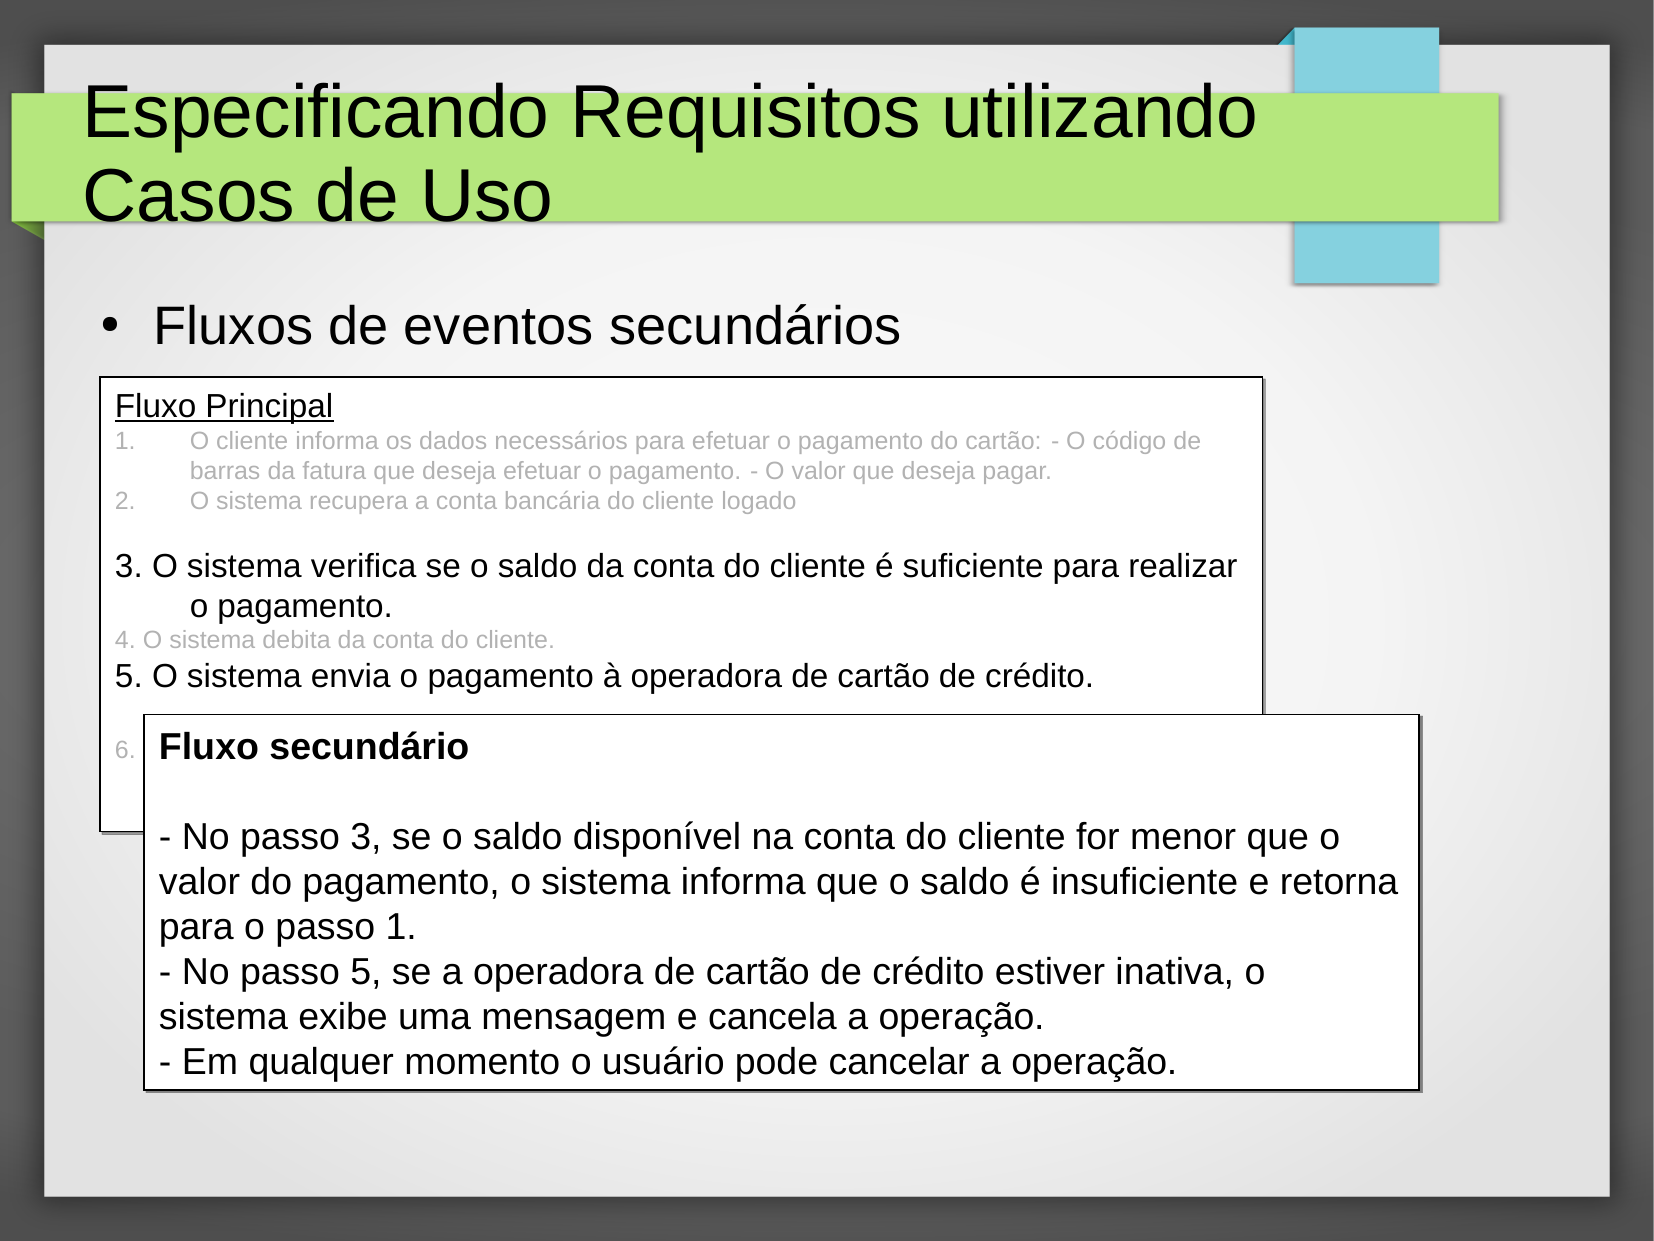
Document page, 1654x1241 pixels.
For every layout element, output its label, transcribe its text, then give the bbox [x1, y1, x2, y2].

list Fluxos de eventos secundários [82, 295, 1571, 1015]
text_box Fluxo Principal O cliente informa os dados necessários para efetuar o pagamento do cartão: - O código de barras da fatura que deseja efetuar o pagamento. - O valor que deseja pagar. O sistema recupera a conta bancária do cliente logado 3. O sistema verifica se o saldo da conta do cliente é suficiente para realizar o pagamento. 4. O sistema debita da conta do cliente. 5. O sistema envia o pagamento à operadora de cartão de crédito. 6. O sistema registra a transação de pagamento e emite um comprovante da mesma para o usuário. A transação registrada contém os dados da conta do cliente, o código de barras da fatura, data, hora e valor do pagamento. [99, 376, 1263, 832]
title Especificando Requisitos utilizando Casos de Uso [82, 69, 1264, 238]
picture [0, 0, 1654, 1241]
text_box Fluxo secundário - No passo 3, se o saldo disponível na conta do cliente for menor que o valor do pagamento, o sistema informa que o saldo é insuficiente e retorna para o passo 1. - No passo 5, se a operadora de cartão de crédito estiver inativa, o sistema exibe uma mensagem e cancela a operação. - Em qualquer momento o usuário pode cancelar a operação. [144, 714, 1420, 1090]
